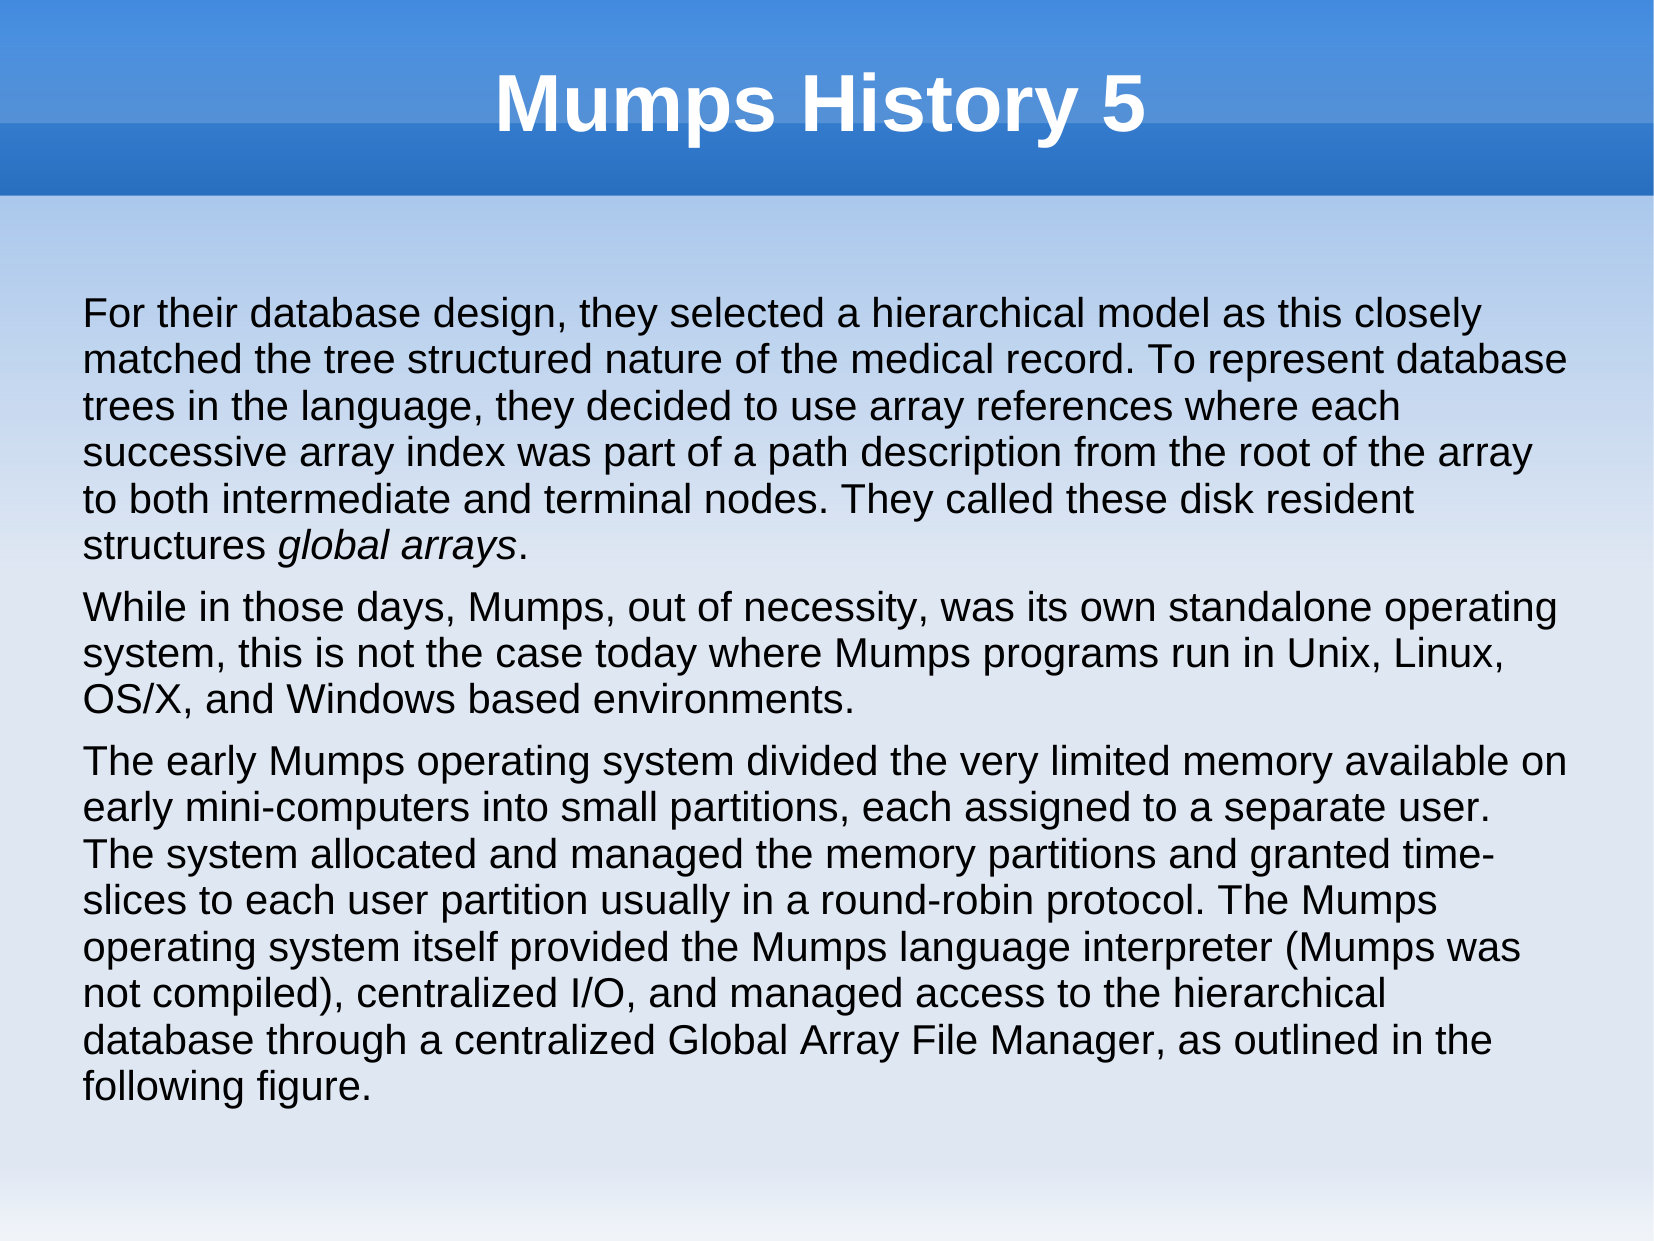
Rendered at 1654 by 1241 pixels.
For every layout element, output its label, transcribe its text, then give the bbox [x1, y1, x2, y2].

subtitle For their database design, they selected a hierarchical model as this closely matched the tree structured nature of the medical record. To represent database trees in the language, they decided to use array references where each successive array index was part of a path description from the root of the array to both intermediate and terminal nodes. They called these disk resident structures global arrays. While in those days, Mumps, out of necessity, was its own standalone operating system, this is not the case today where Mumps programs run in Unix, Linux, OS/X, and Windows based environments. The early Mumps operating system divided the very limited memory available on early mini-computers into small partitions, each assigned to a separate user. The system allocated and managed the memory partitions and granted time-slices to each user partition usually in a round-robin protocol. The Mumps operating system itself provided the Mumps language interpreter (Mumps was not compiled), centralized I/O, and managed access to the hierarchical database through a centralized Global Array File Manager, as outlined in the following figure. [82, 289, 1571, 1110]
title Mumps History 5 [76, 0, 1565, 208]
picture [0, 0, 1654, 1241]
